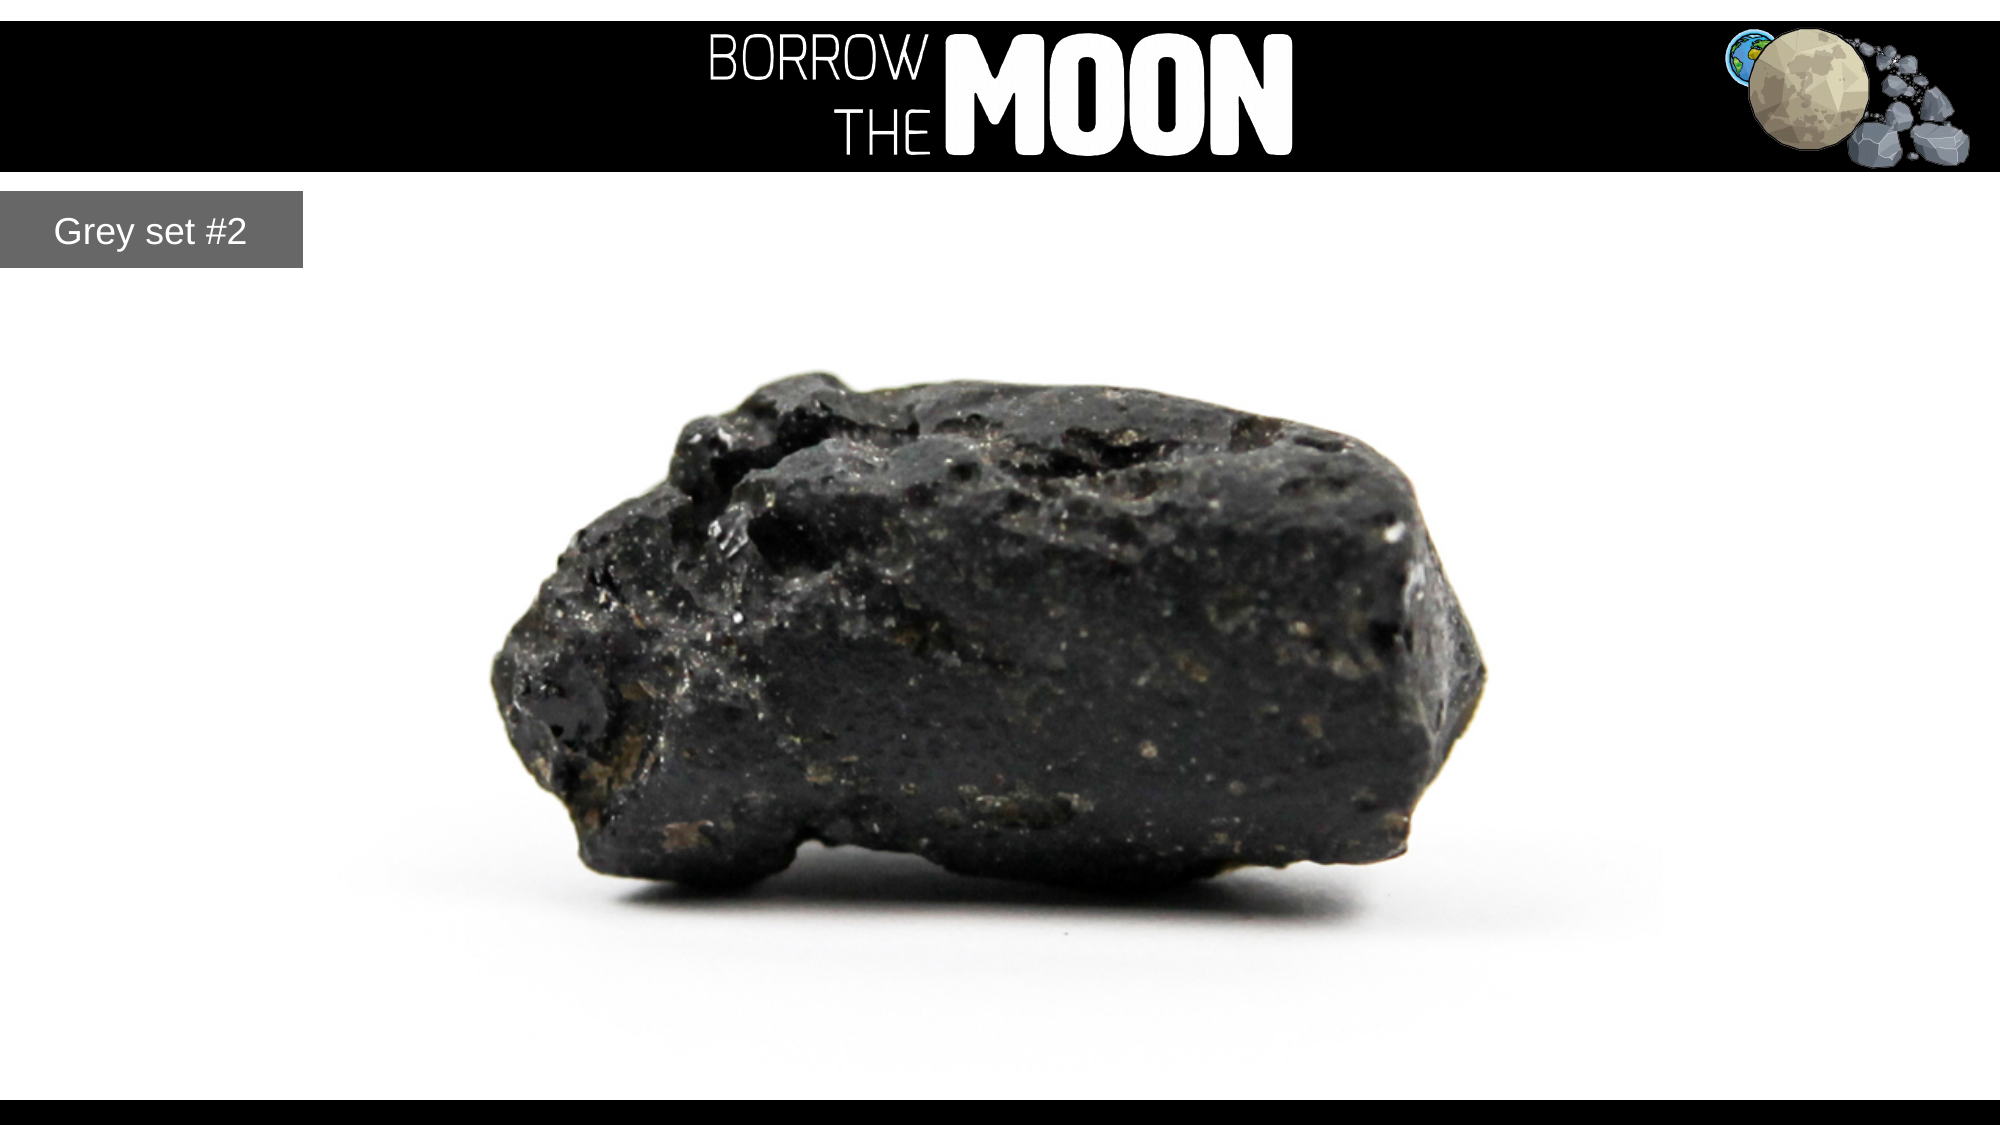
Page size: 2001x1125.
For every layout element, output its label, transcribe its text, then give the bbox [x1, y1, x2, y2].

text_box Grey set #2 [0, 191, 303, 268]
picture [337, 190, 1663, 1075]
